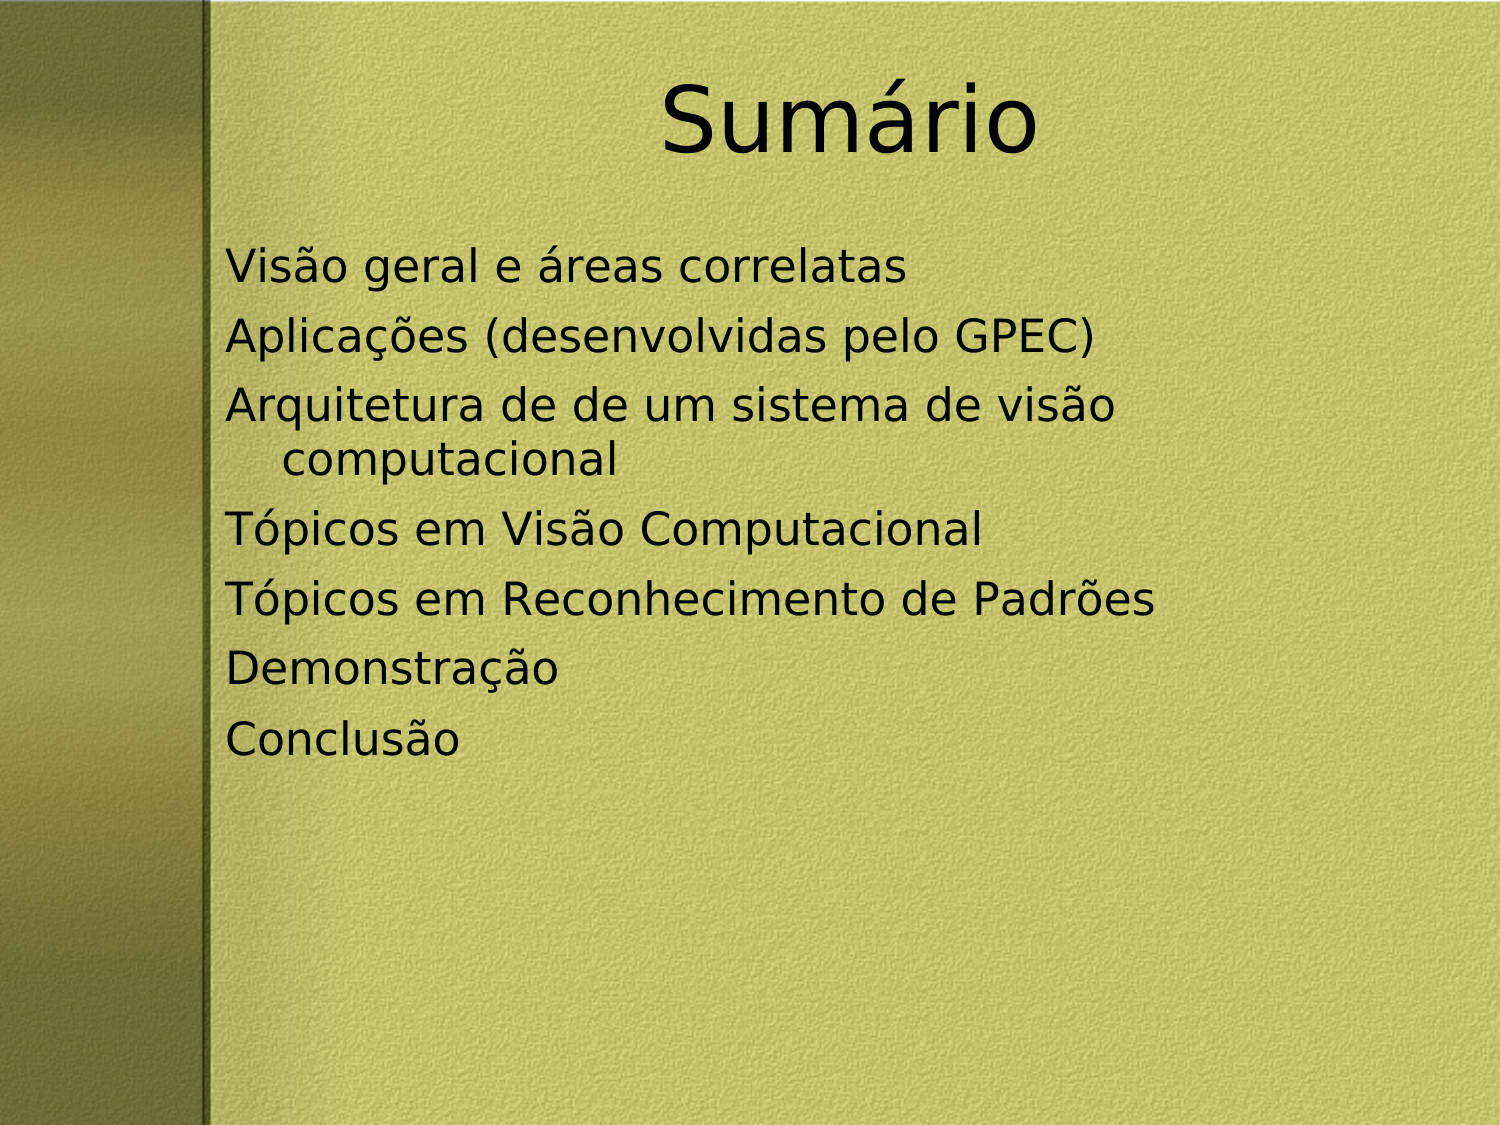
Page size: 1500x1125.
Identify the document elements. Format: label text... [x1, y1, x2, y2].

title Sumário [237, 27, 1463, 215]
list Visão geral e áreas correlatas Aplicações (desenvolvidas pelo GPEC) Arquitetura de de um sistema de visão computacional Tópicos em Visão Computacional Tópicos em Reconhecimento de Padrões Demonstração Conclusão [224, 239, 1463, 965]
picture [0, 0, 1500, 1125]
